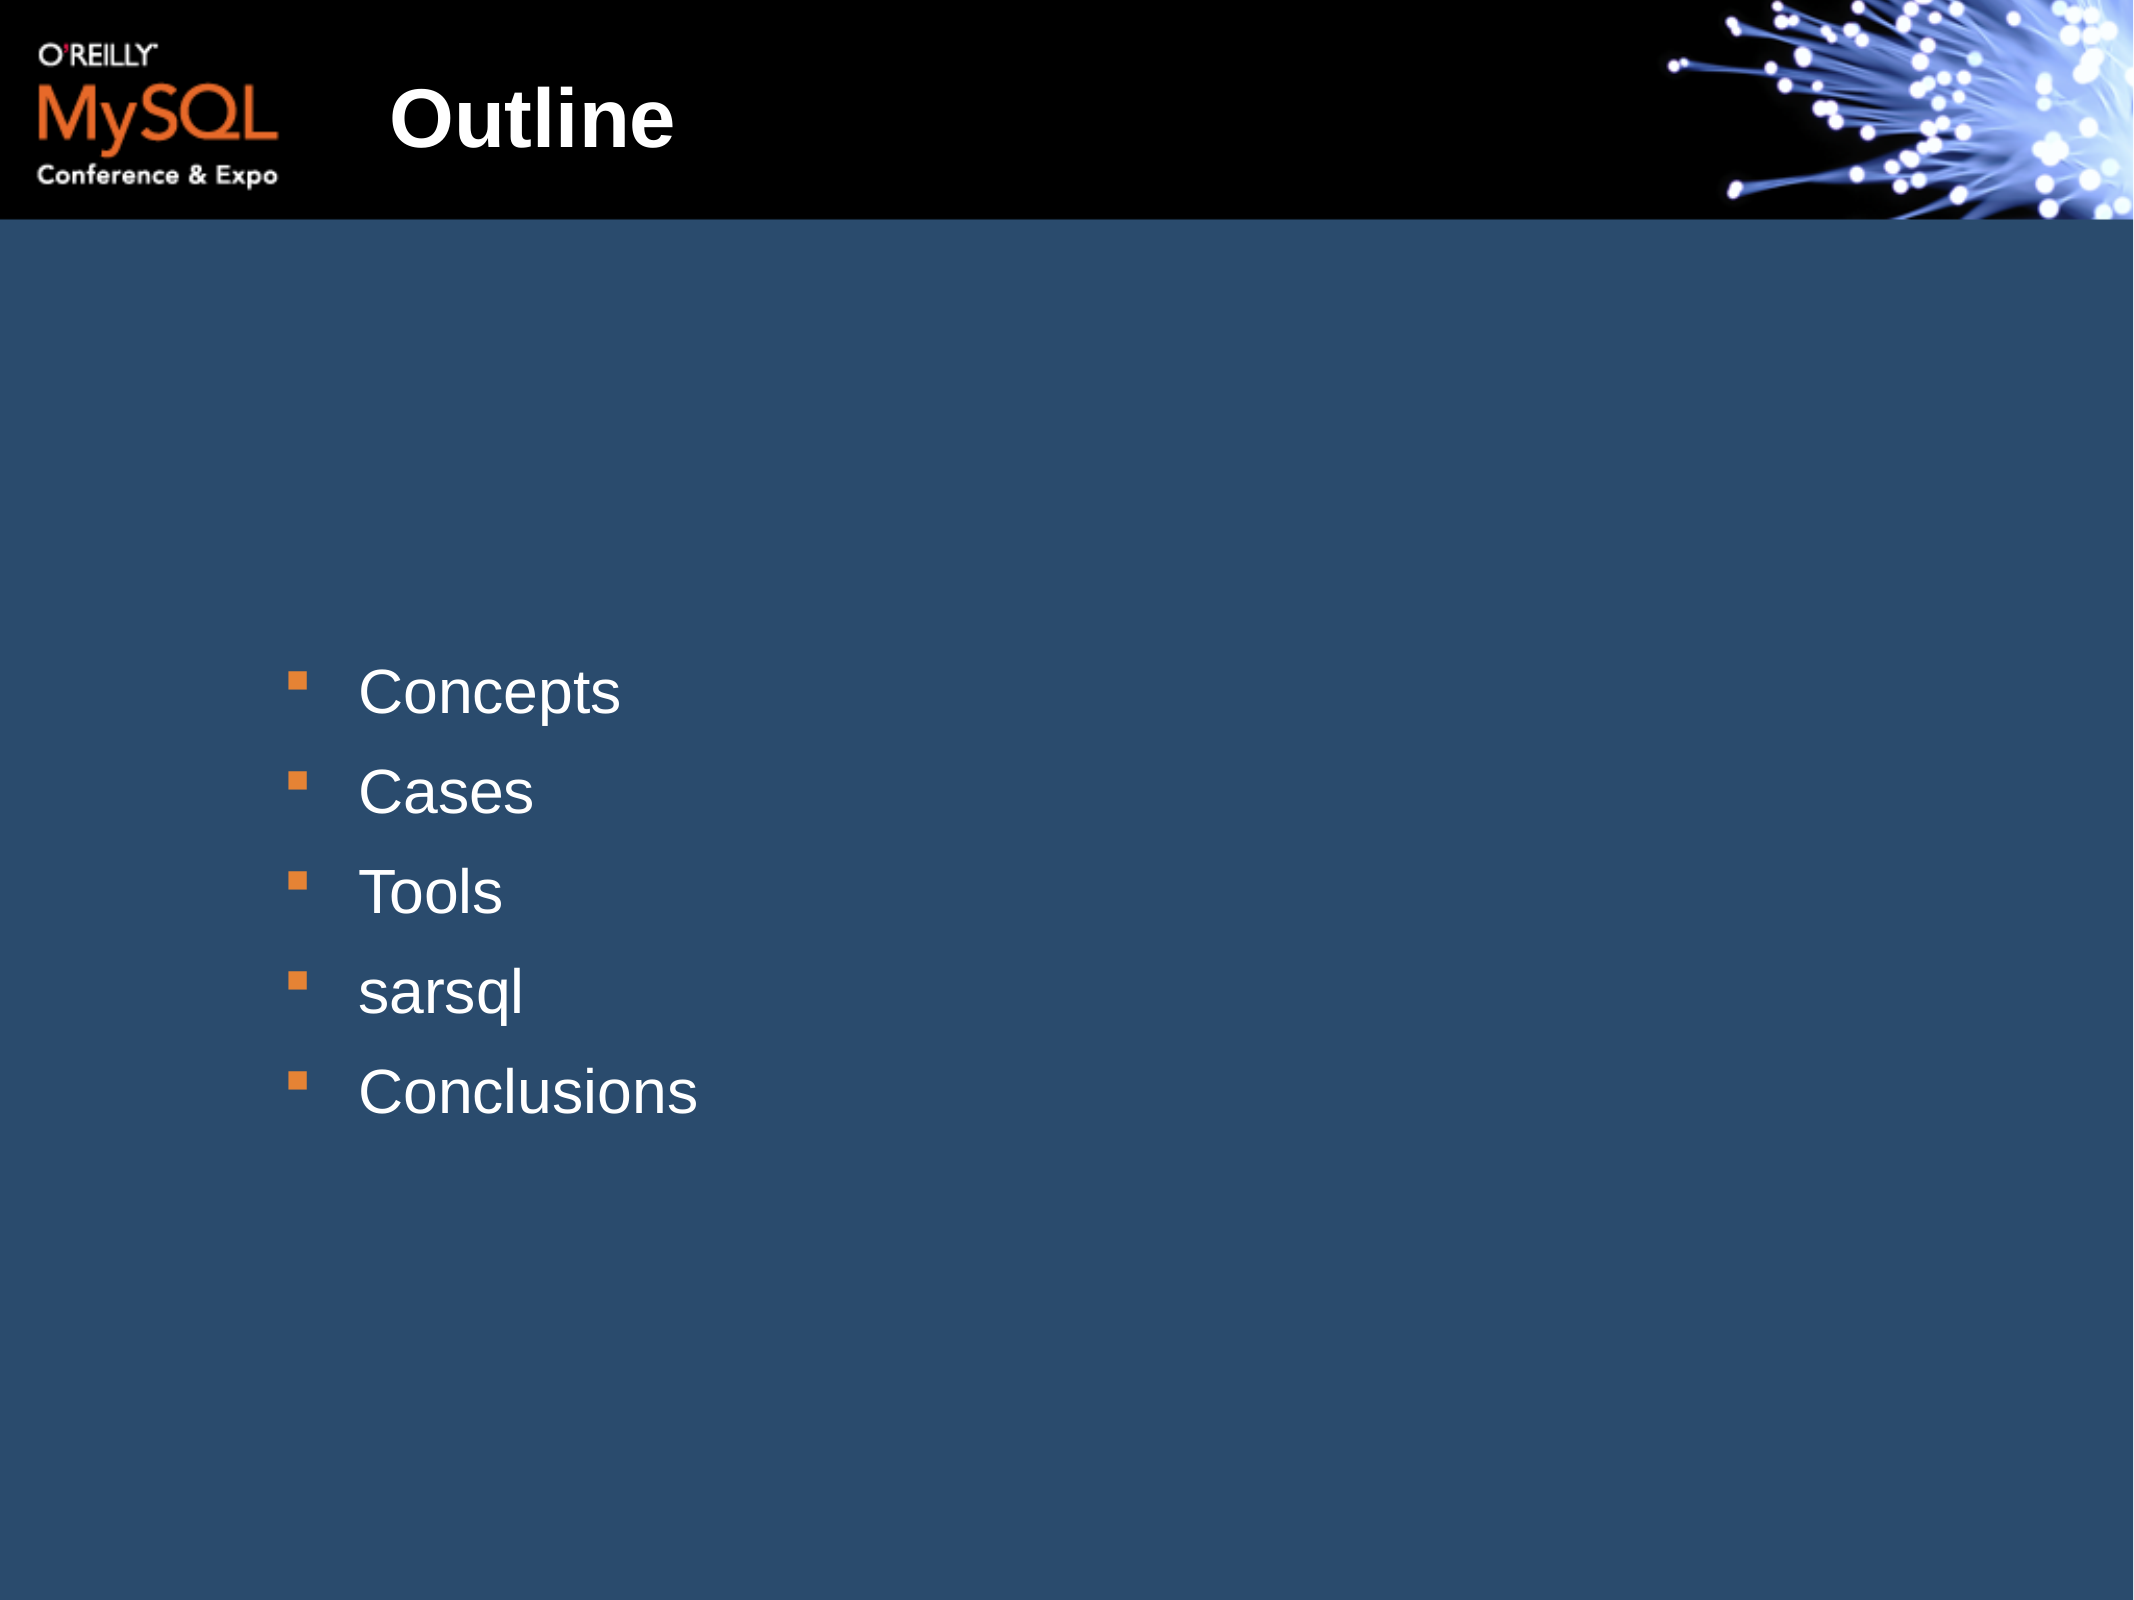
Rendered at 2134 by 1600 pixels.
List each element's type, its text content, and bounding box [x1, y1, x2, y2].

picture [0, 0, 2134, 1600]
subtitle Concepts Cases Tools sarsql Conclusions [262, 352, 1878, 1426]
title Outline [381, 29, 2103, 201]
